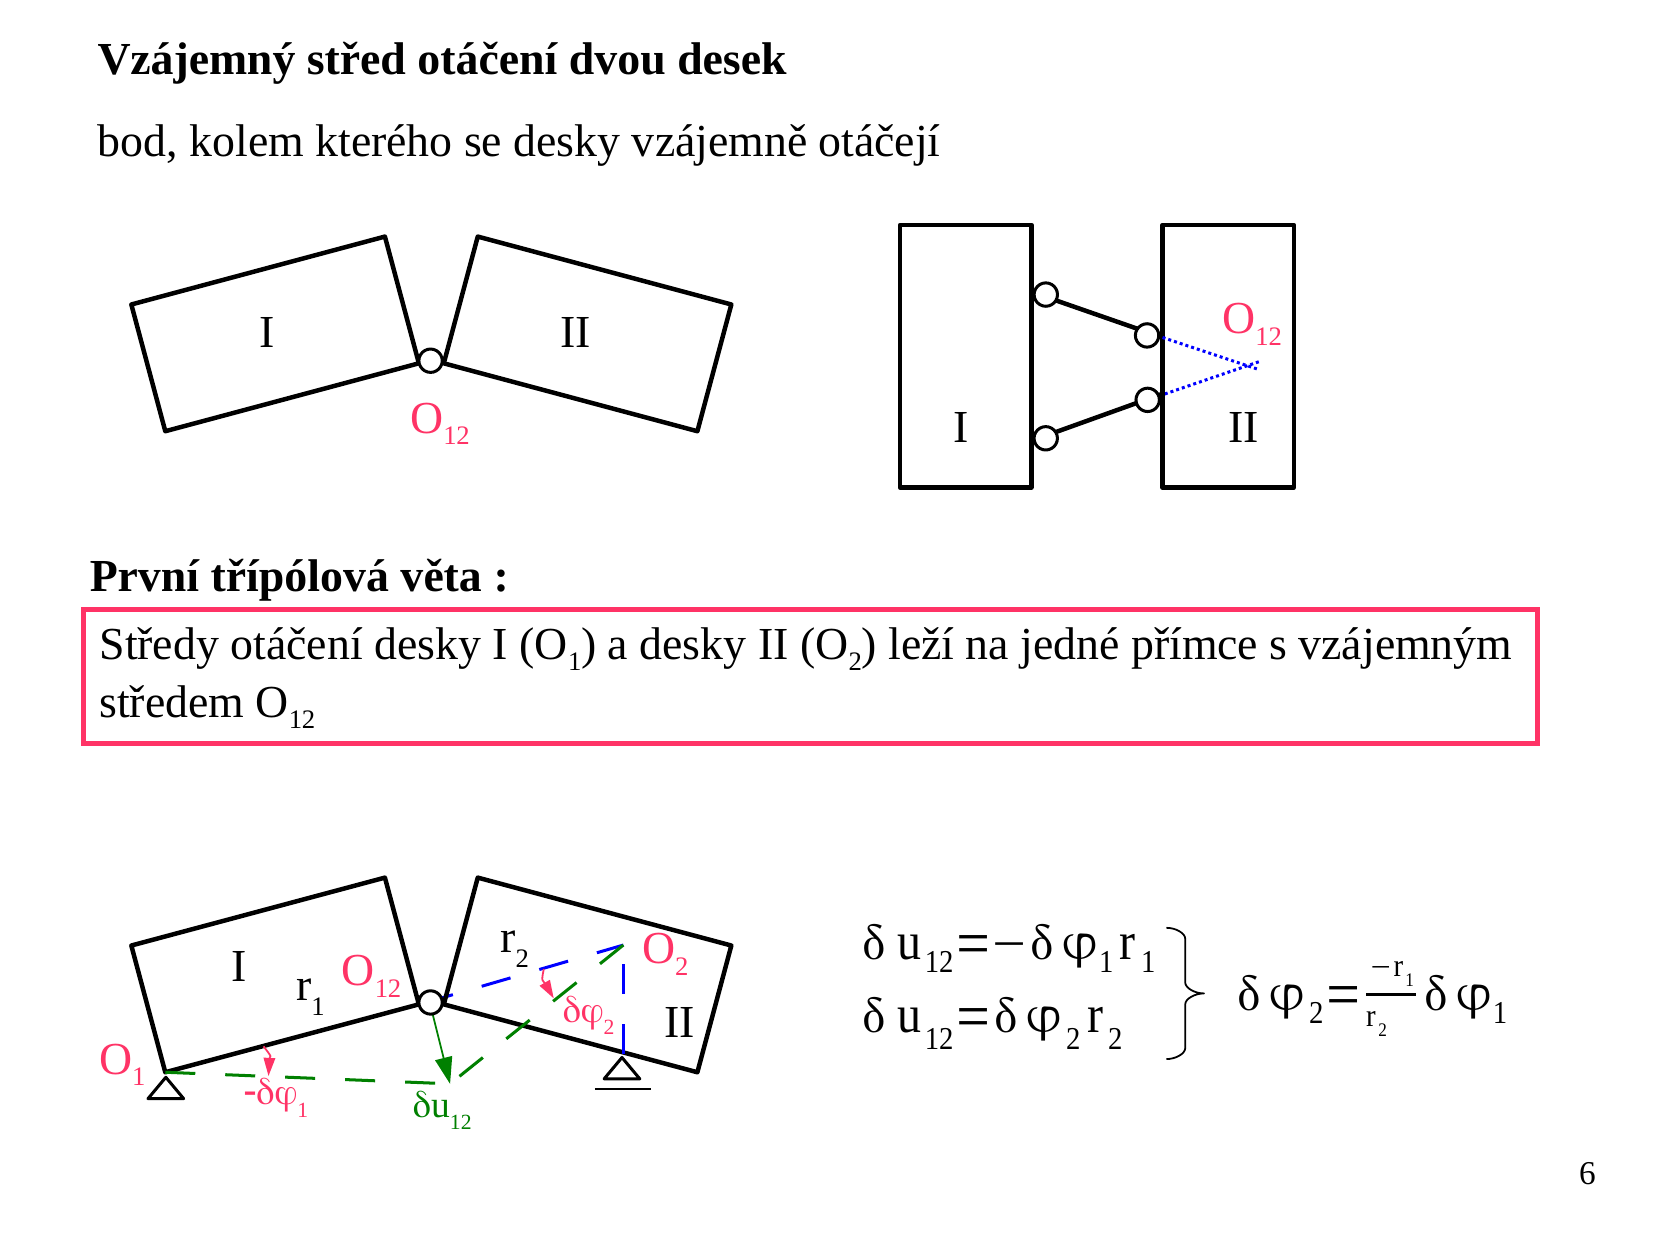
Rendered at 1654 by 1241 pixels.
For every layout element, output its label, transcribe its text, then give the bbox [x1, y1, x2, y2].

text_box [1135, 323, 1159, 348]
text_box [418, 349, 442, 373]
text_box -dj1 [243, 1071, 394, 1132]
text_box I [244, 299, 290, 366]
text_box du12 [412, 1083, 526, 1144]
text_box O12 [326, 937, 417, 1011]
text_box II [705, 1049, 711, 1056]
chart [843, 909, 1167, 1058]
text_box [147, 1077, 184, 1099]
text_box [1034, 282, 1058, 307]
text_box O1 [84, 1026, 161, 1100]
text_box I [938, 393, 984, 460]
text_box O2 [627, 915, 704, 989]
chart [1218, 946, 1519, 1042]
text_box Vzájemný střed otáčení dvou desek bod, kolem kterého se desky vzájemně otáčejí [82, 26, 957, 188]
text_box II [1213, 393, 1274, 460]
text_box Středy otáčení desky I (O1) a desky II (O2) leží na jedné přímce s vzájemným středem O12 [83, 609, 1538, 744]
text_box I [216, 933, 262, 1000]
text_box O12 [395, 384, 485, 459]
text_box II [545, 299, 606, 366]
text_box O1 [156, 1026, 161, 1043]
text_box dj2 [562, 988, 713, 1049]
text_box r1 [281, 952, 340, 1033]
text_box První třípólová věta : [75, 543, 582, 619]
text_box [1034, 426, 1058, 451]
text_box [1135, 388, 1160, 412]
text_box O12 [1207, 285, 1292, 359]
text_box II [650, 1049, 701, 1056]
text_box r2 [485, 904, 544, 984]
text_box [604, 1057, 640, 1079]
text_box [418, 990, 442, 1015]
